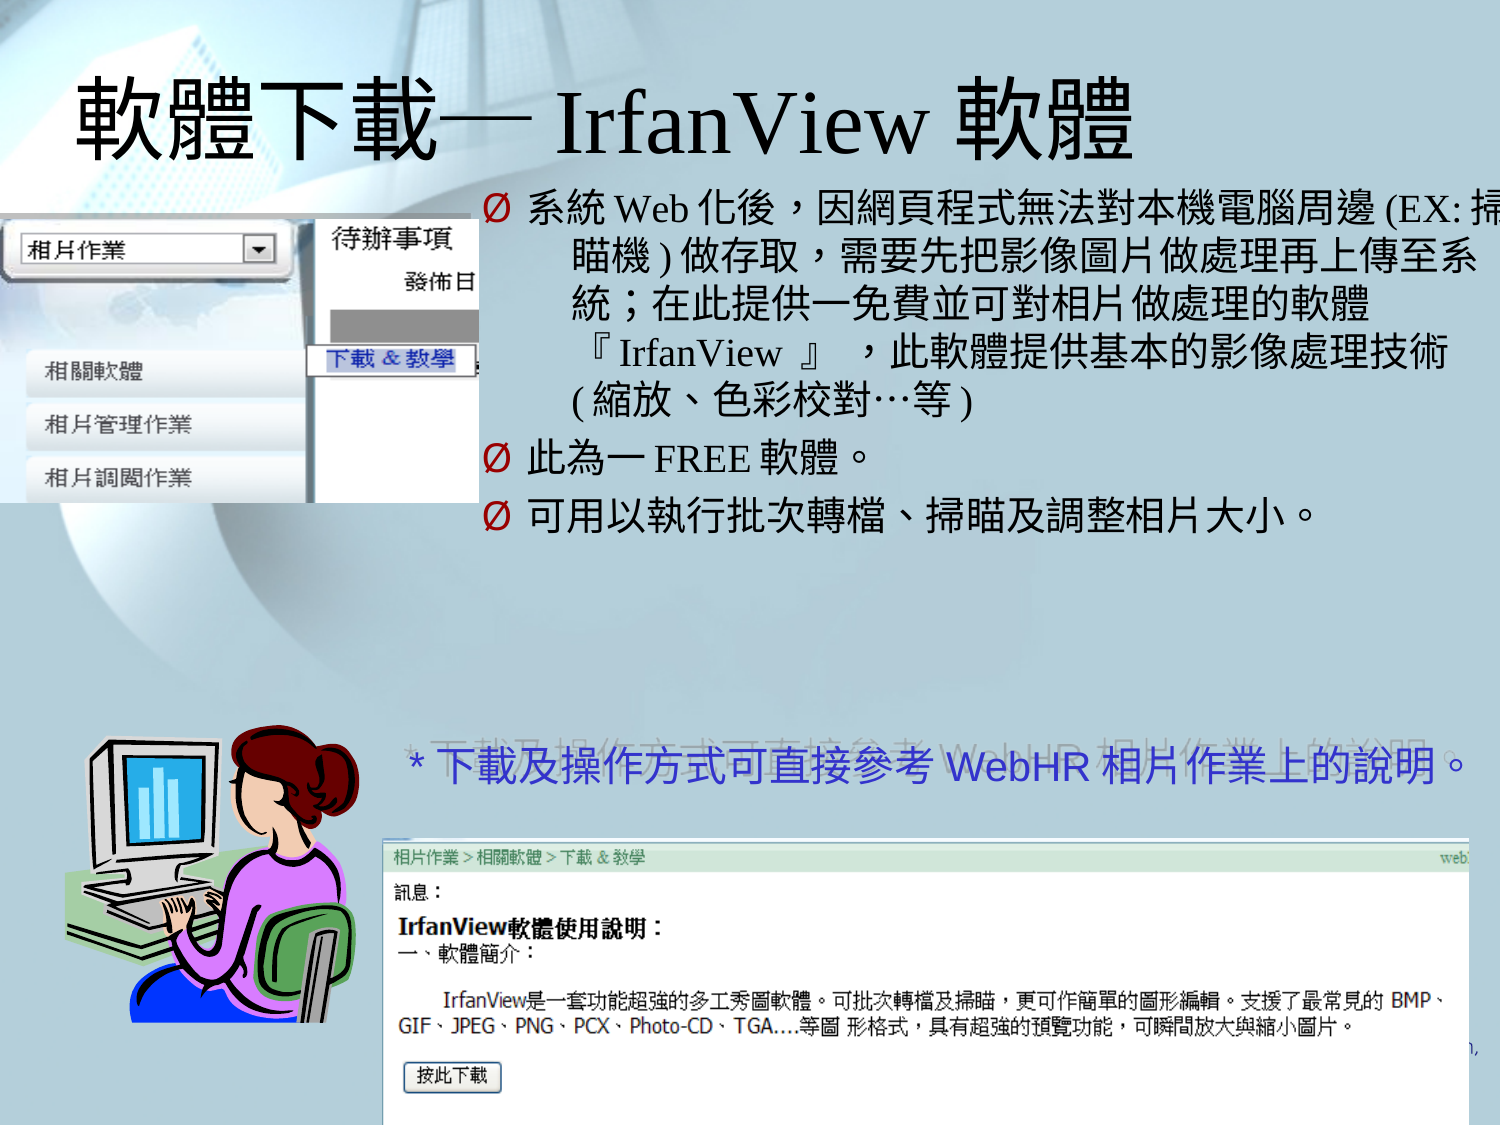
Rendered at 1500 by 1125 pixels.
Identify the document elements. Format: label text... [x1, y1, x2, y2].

title 軟體下載─IrfanView軟體 [58, 23, 1360, 211]
picture [382, 839, 1469, 1125]
list 系統Web化後，因網頁程式無法對本機電腦周邊(EX:掃瞄機)做存取，需要先把影像圖片做處理再上傳至系統；在此提供一免費並可對相片做處理的軟體『IrfanView 』 ，此軟體提供基本的影像處理技術(縮放、色彩校對…等) 此為一FREE軟體。 可用以執行批次轉檔、掃瞄及調整相片大小。 [466, 175, 1500, 548]
text_box *下載及操作方式可直接參考WebHR相片作業上的說明。 [394, 732, 1469, 838]
picture [0, 220, 479, 503]
picture [64, 724, 360, 1026]
